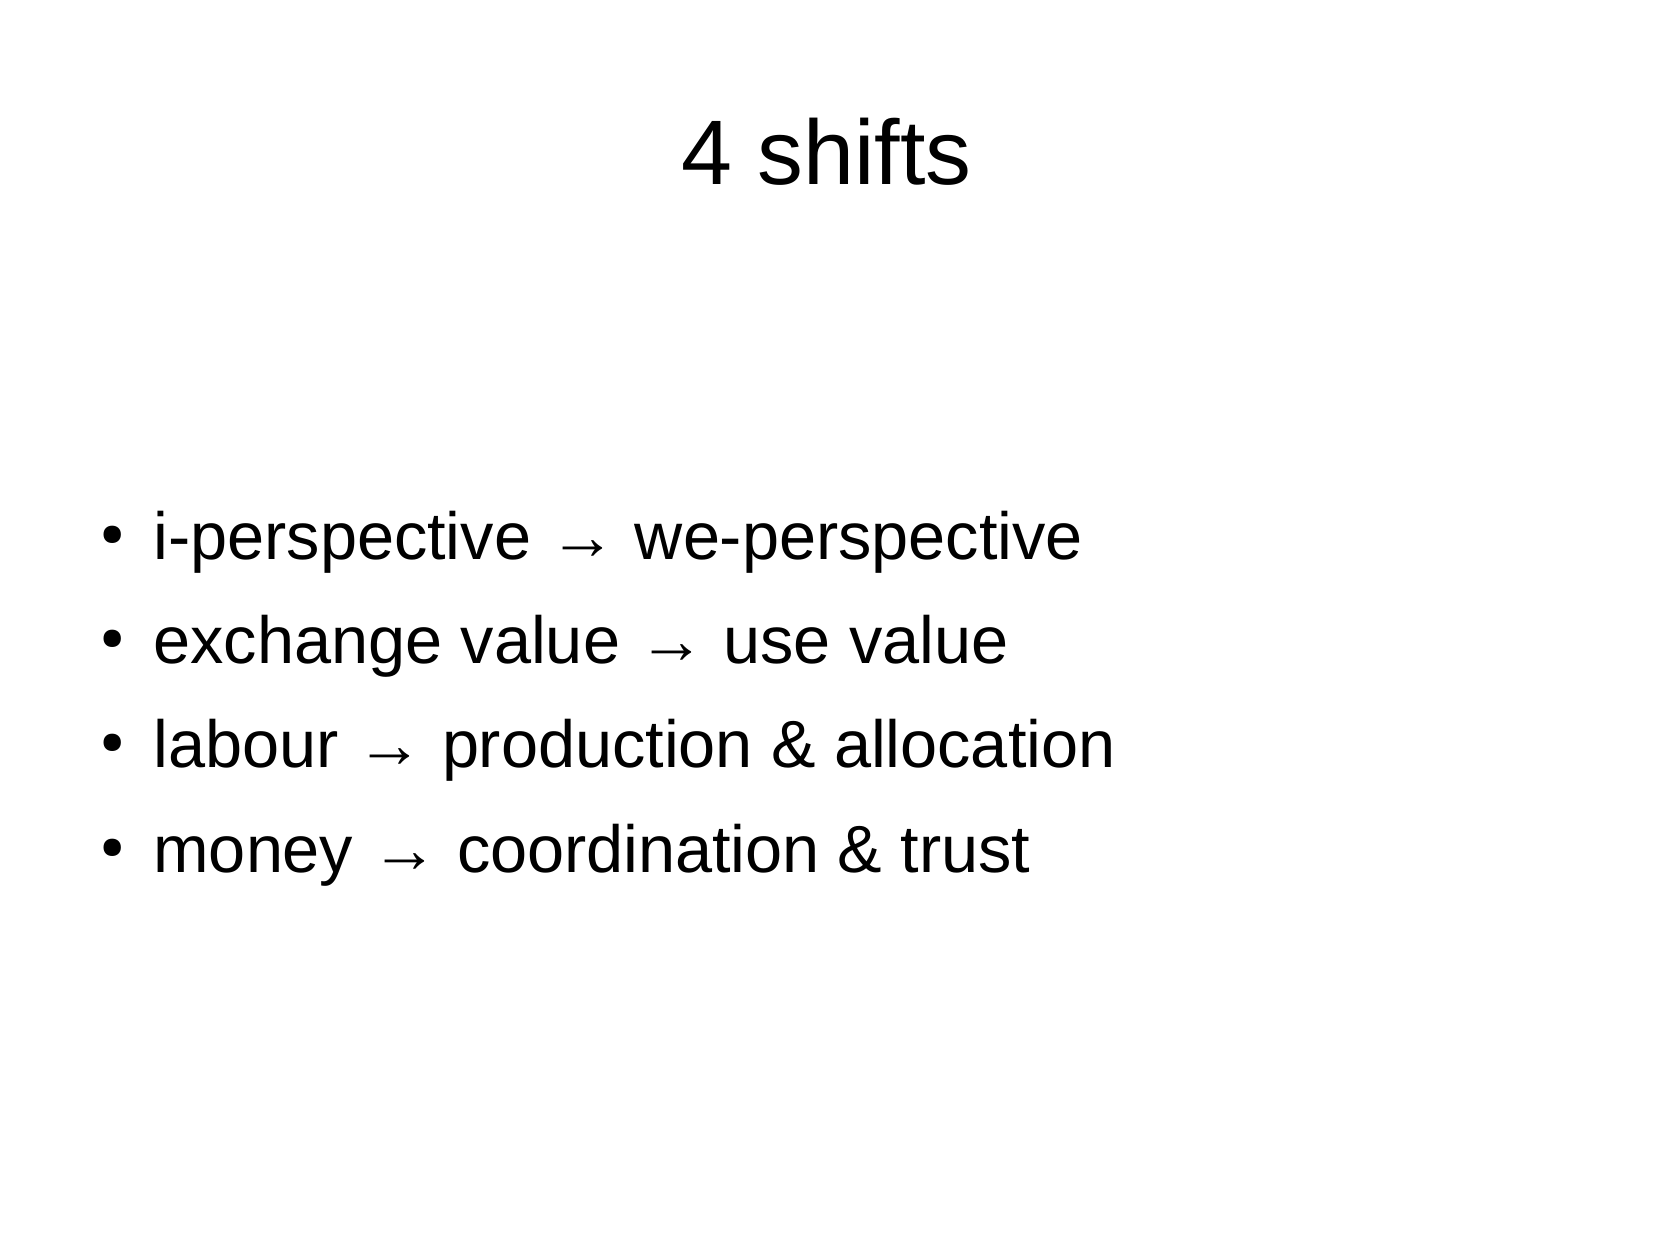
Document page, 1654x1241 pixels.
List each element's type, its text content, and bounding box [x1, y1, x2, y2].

title 4 shifts [82, 49, 1571, 257]
list i-perspective → we-perspective exchange value → use value labour → production & allocation money → coordination & trust [82, 290, 1571, 1010]
